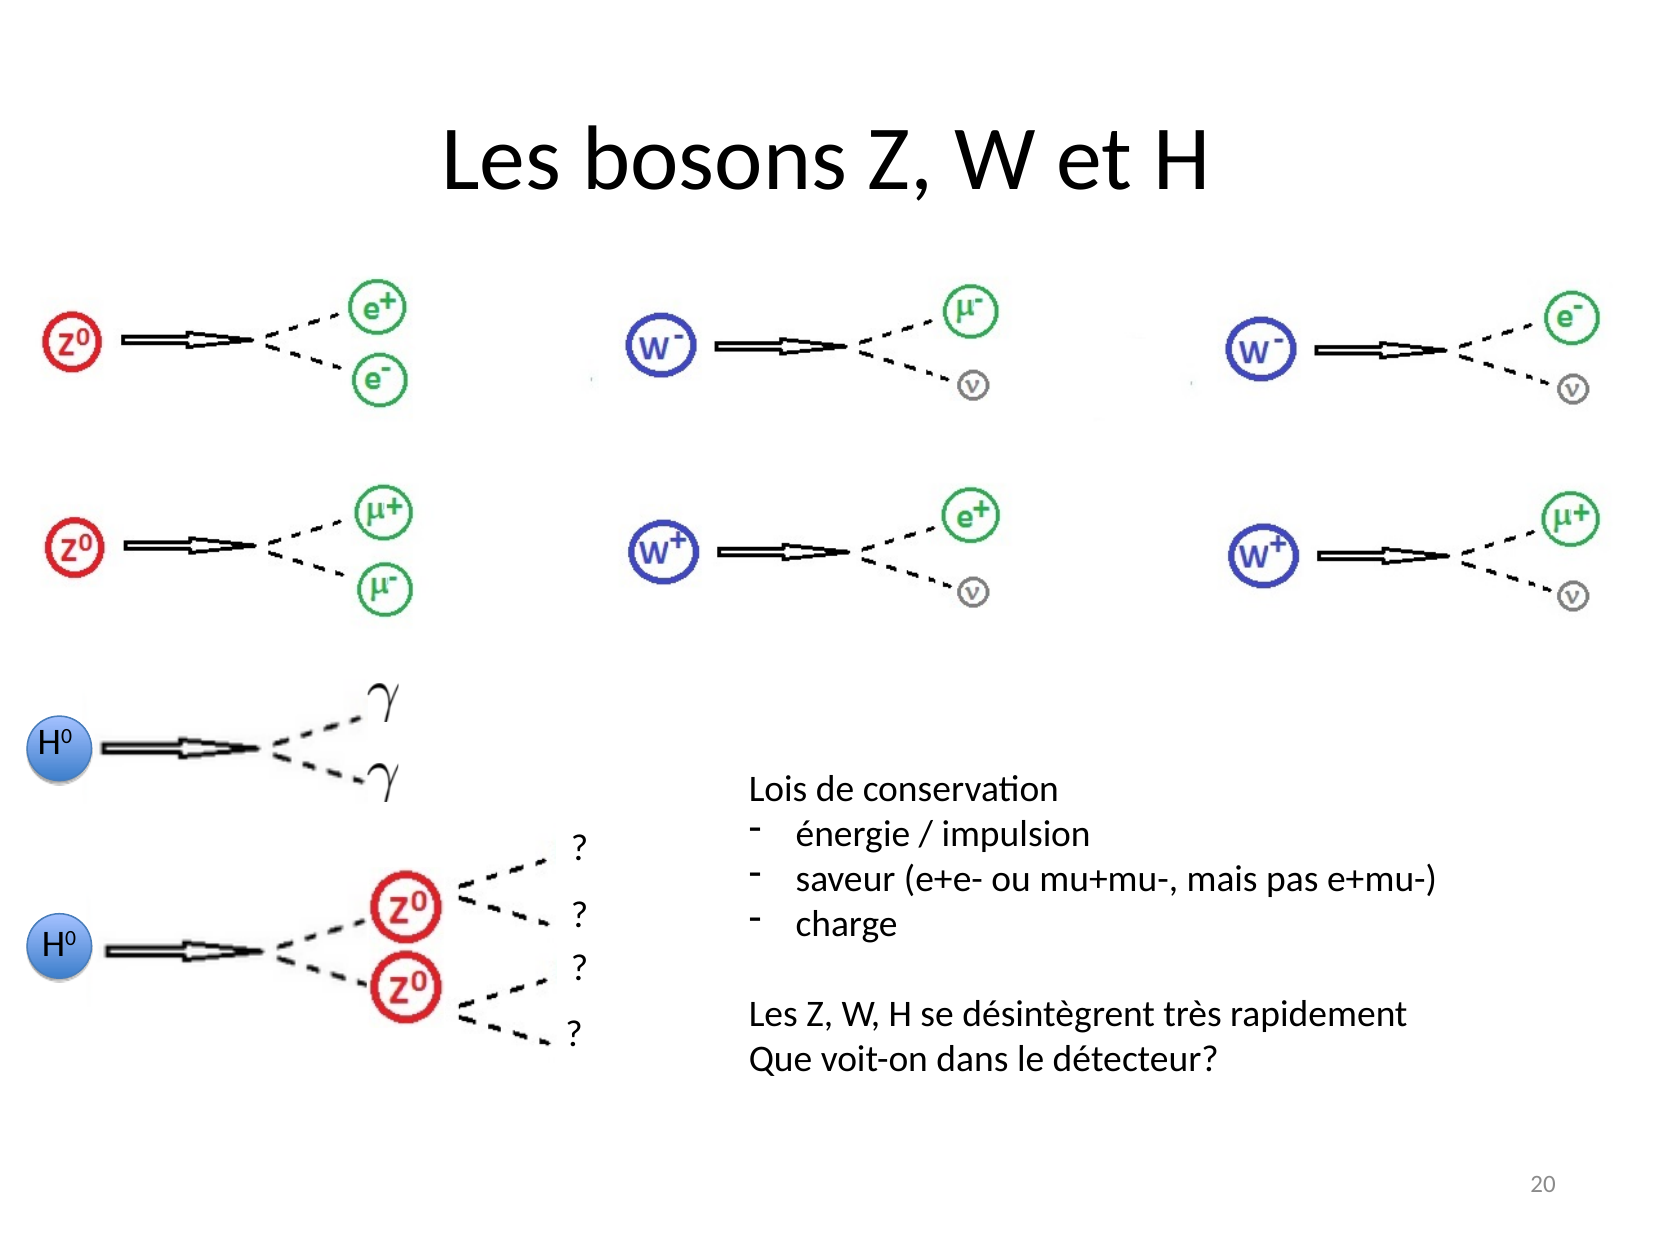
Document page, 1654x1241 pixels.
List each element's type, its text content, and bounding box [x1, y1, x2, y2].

text_box H0 [27, 912, 151, 972]
text_box ? [550, 1001, 760, 1062]
text_box Lois de conservation énergie / impulsion saveur (e+e- ou mu+mu-, mais pas e+mu-) charge Les Z, W, H se désintègrent très rapidement Que voit-on dans le détecteur? [734, 756, 1544, 1087]
picture [0, 256, 1654, 644]
text_box [35, 770, 84, 781]
text_box [40, 972, 79, 979]
title Les bosons Z, W et H [82, 49, 1571, 256]
slide_number <numéro> [1185, 1149, 1571, 1216]
text_box H0 [22, 709, 146, 770]
text_box ? [556, 882, 765, 935]
text_box ? [556, 815, 765, 876]
picture [86, 823, 557, 1074]
picture [82, 679, 399, 806]
text_box ? [556, 935, 765, 995]
